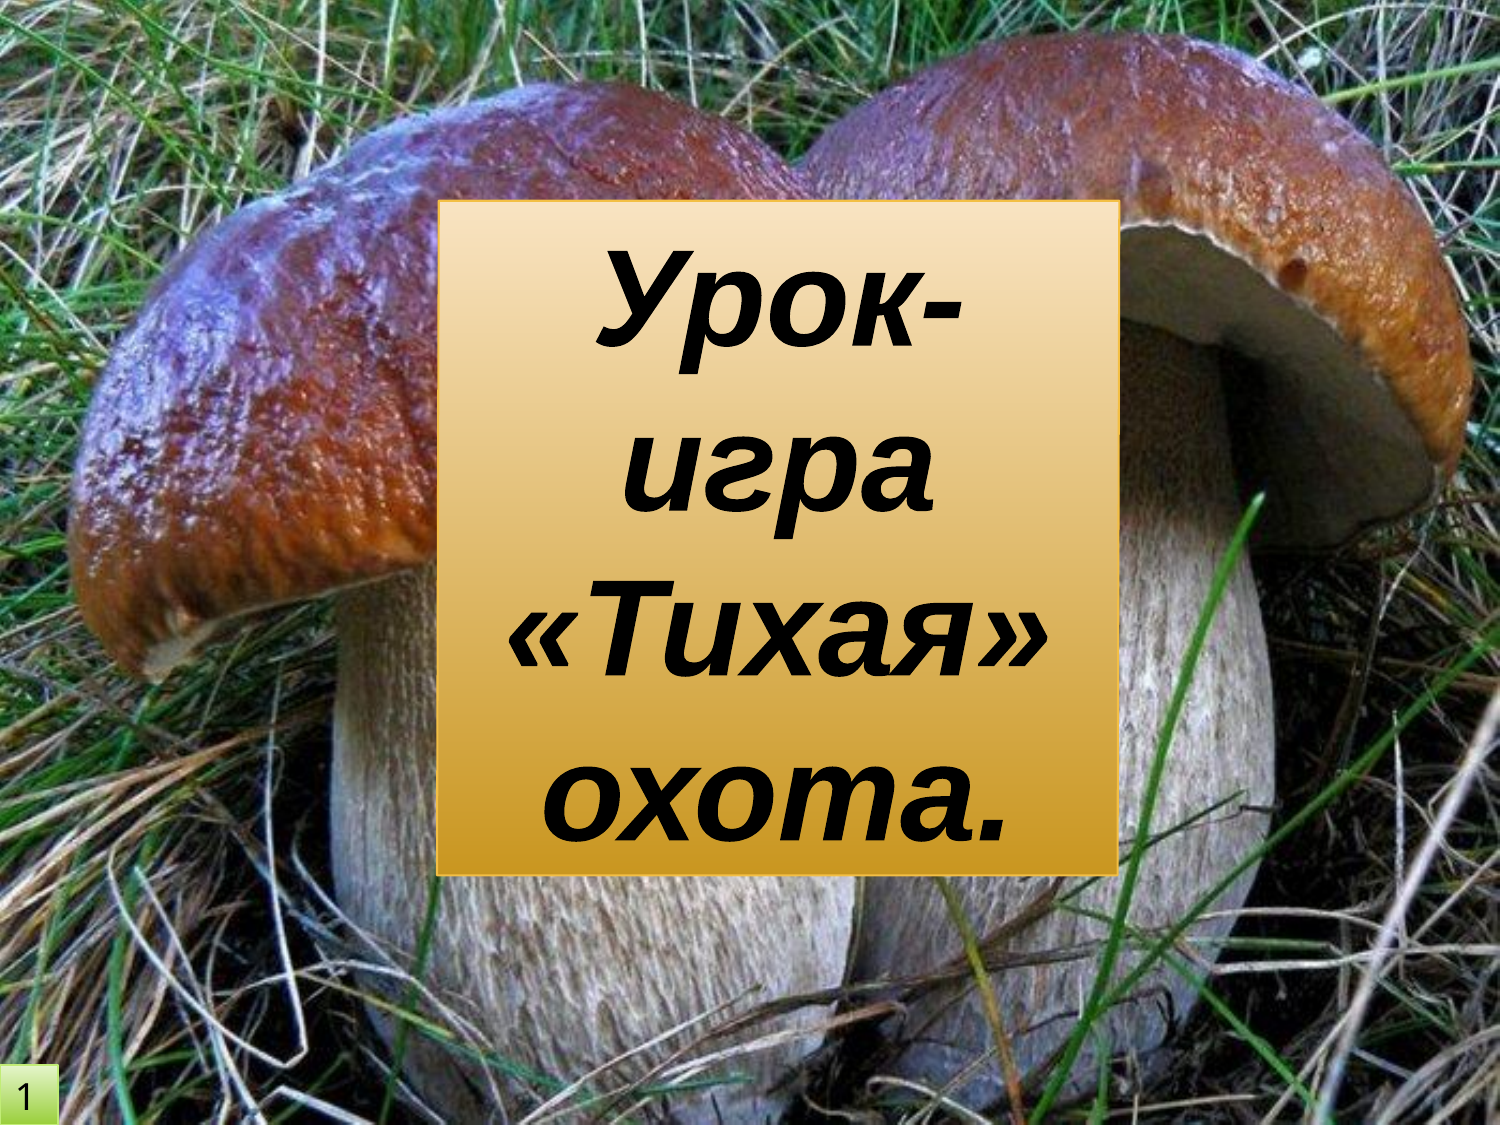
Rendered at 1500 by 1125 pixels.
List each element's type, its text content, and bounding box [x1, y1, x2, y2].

text_box Урок-игра «Тихая» охота. [437, 200, 1120, 876]
picture [0, 0, 1500, 1125]
slide_number <номер> [0, 1065, 59, 1125]
